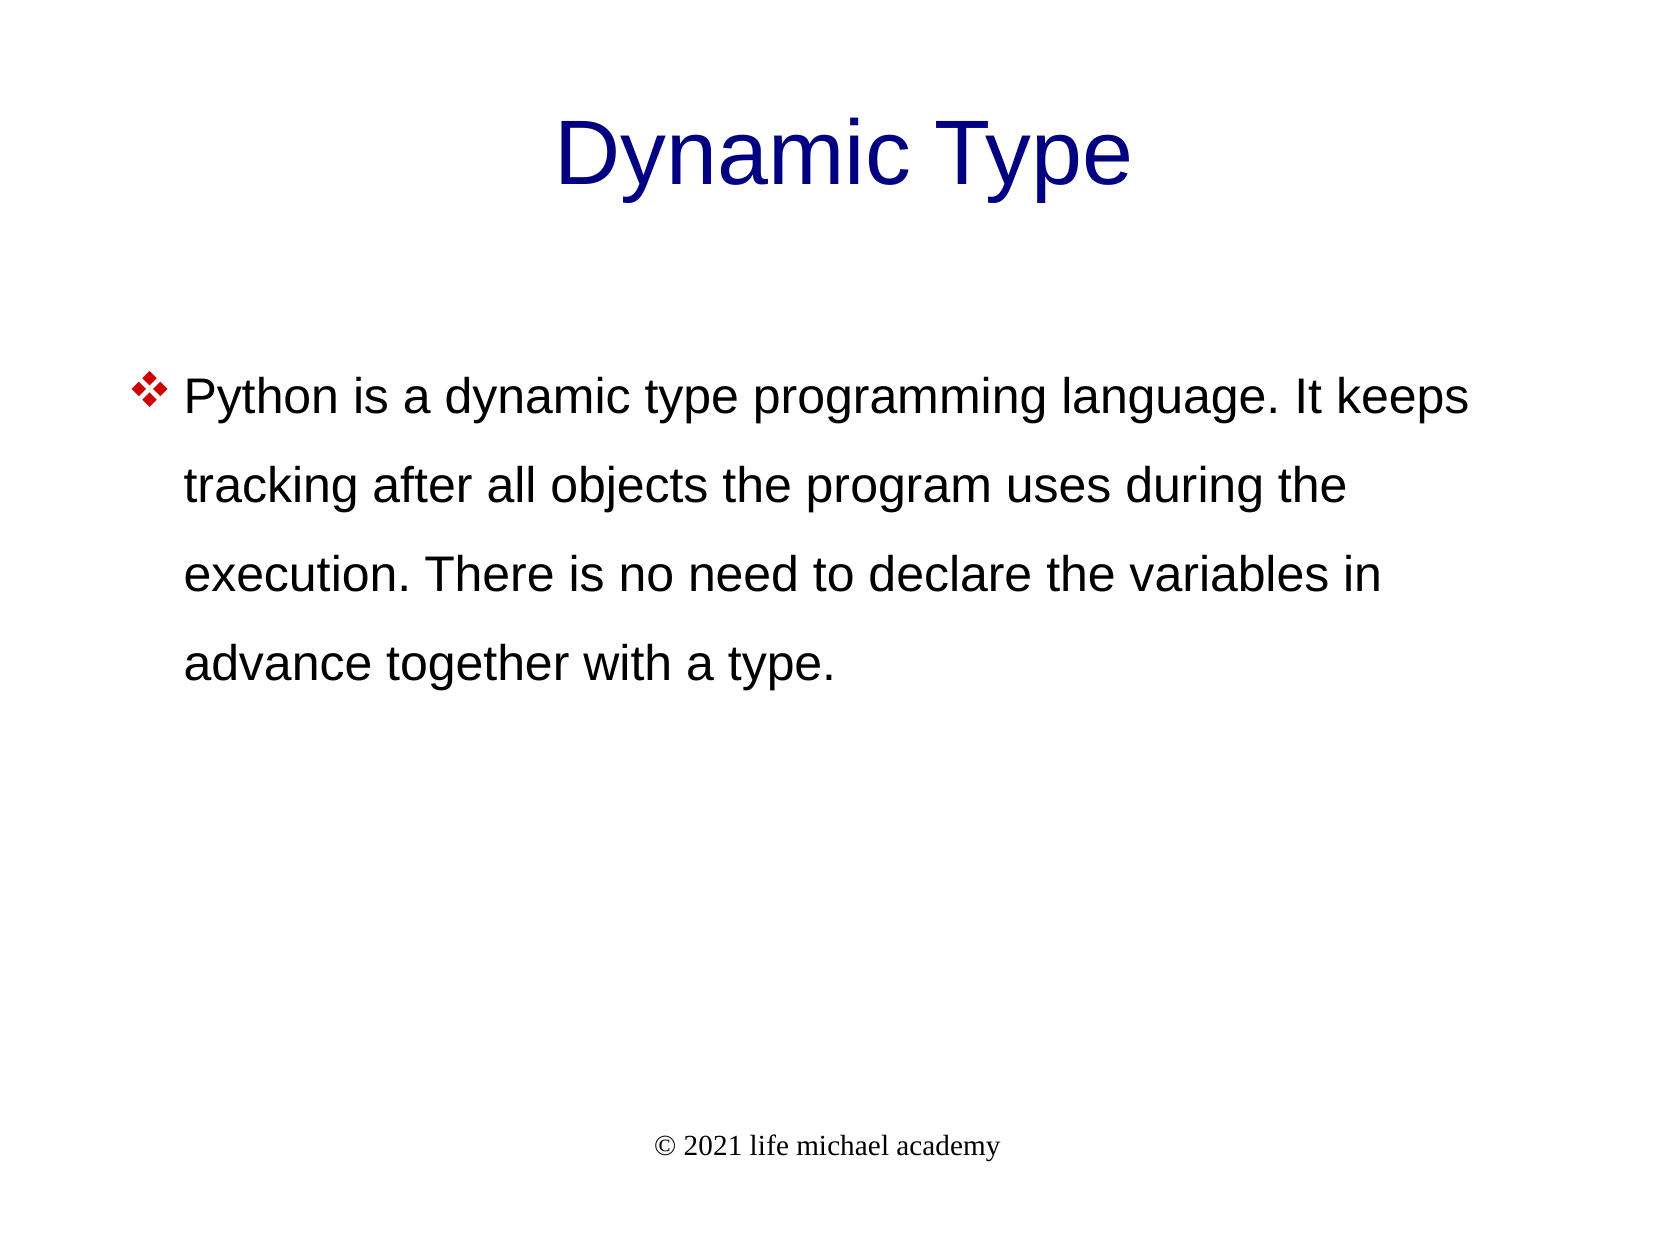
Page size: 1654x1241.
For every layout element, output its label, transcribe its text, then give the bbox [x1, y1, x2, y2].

title Dynamic Type [82, 49, 1571, 257]
list Python is a dynamic type programming language. It keeps tracking after all objects the program uses during the execution. There is no need to declare the variables in advance together with a type. [112, 326, 1576, 755]
